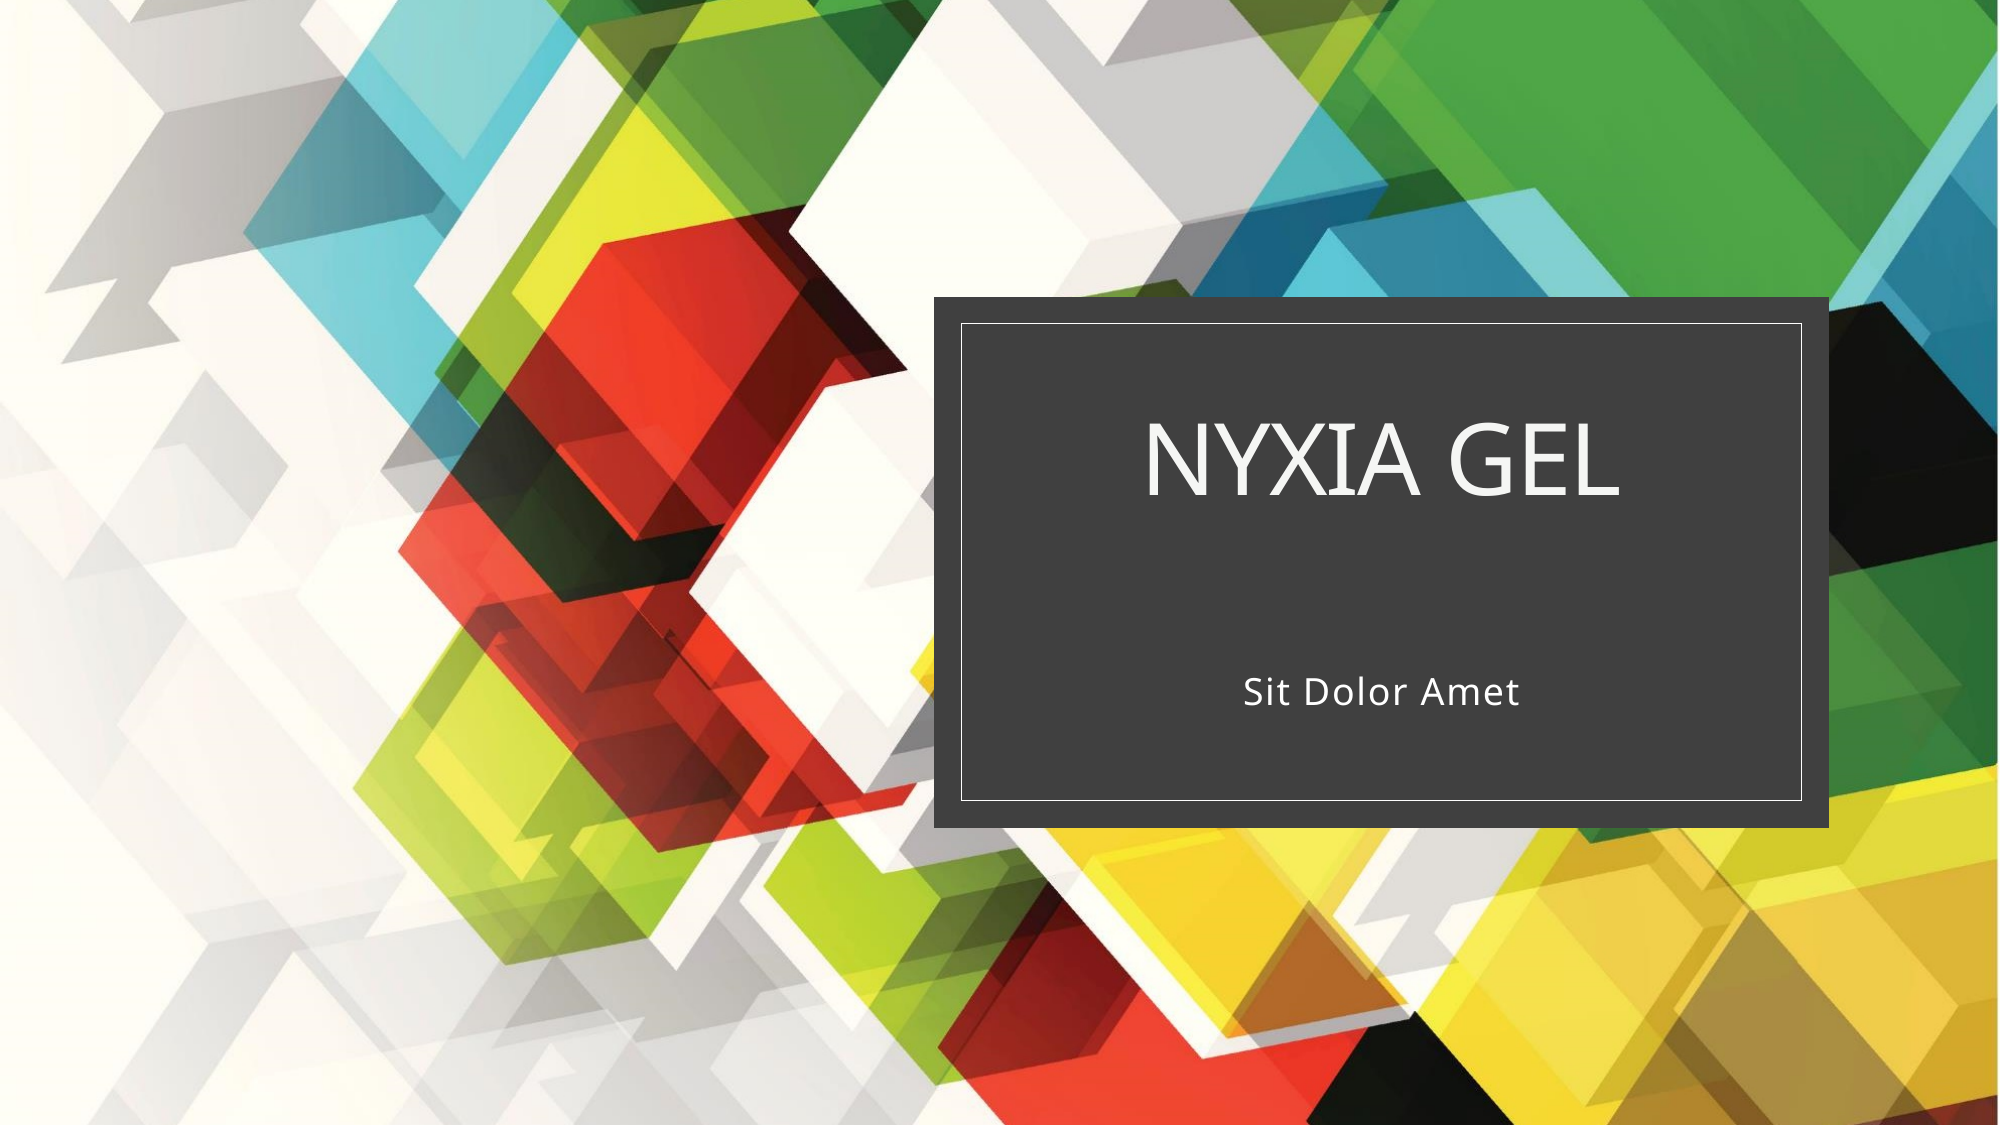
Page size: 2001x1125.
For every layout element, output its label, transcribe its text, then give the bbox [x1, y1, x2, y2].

text_box [934, 297, 1829, 828]
subtitle Sit Dolor Amet [989, 655, 1774, 748]
title Νυχια gel [989, 386, 1774, 654]
picture [0, 0, 2000, 1125]
